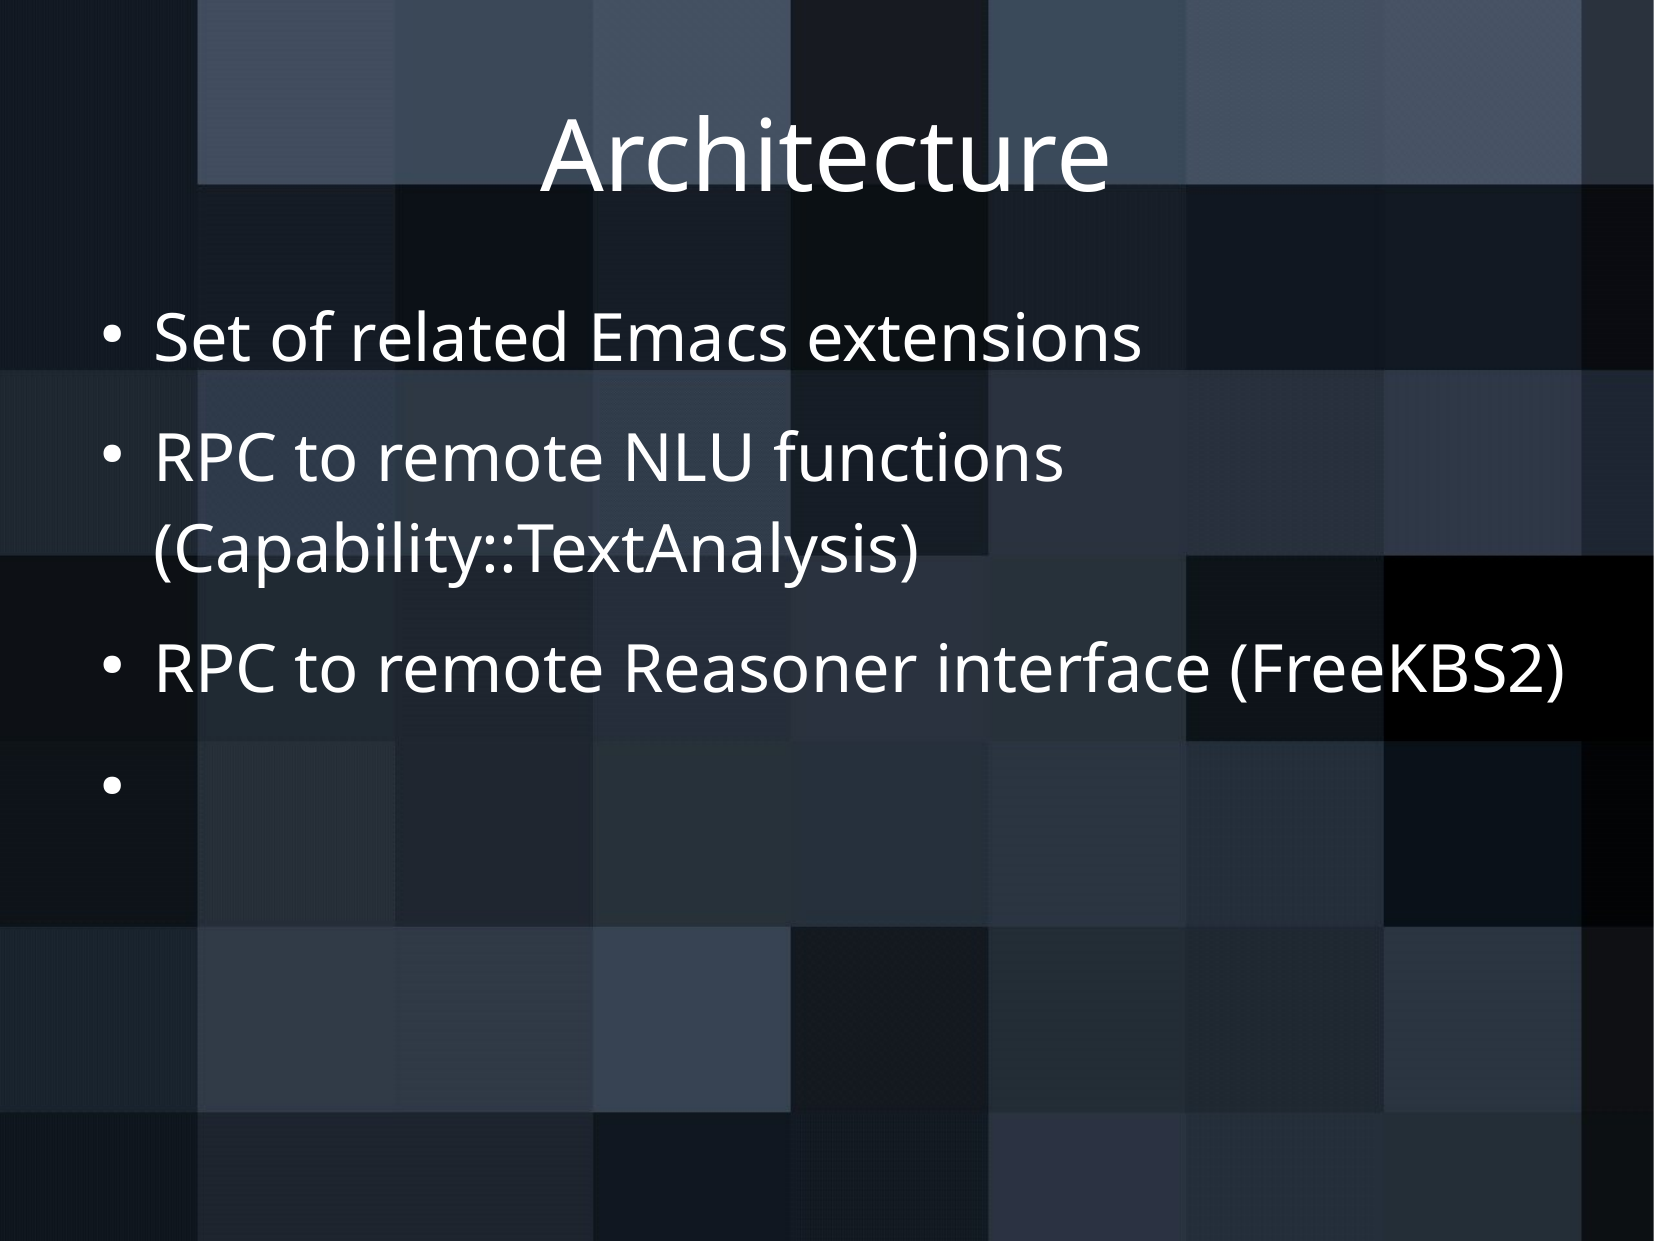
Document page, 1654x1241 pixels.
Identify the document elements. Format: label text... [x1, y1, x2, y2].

picture [0, 0, 1654, 1241]
title Architecture [82, 56, 1571, 250]
list Set of related Emacs extensions RPC to remote NLU functions (Capability::TextAnalysis) RPC to remote Reasoner interface (FreeKBS2) [82, 290, 1571, 1094]
